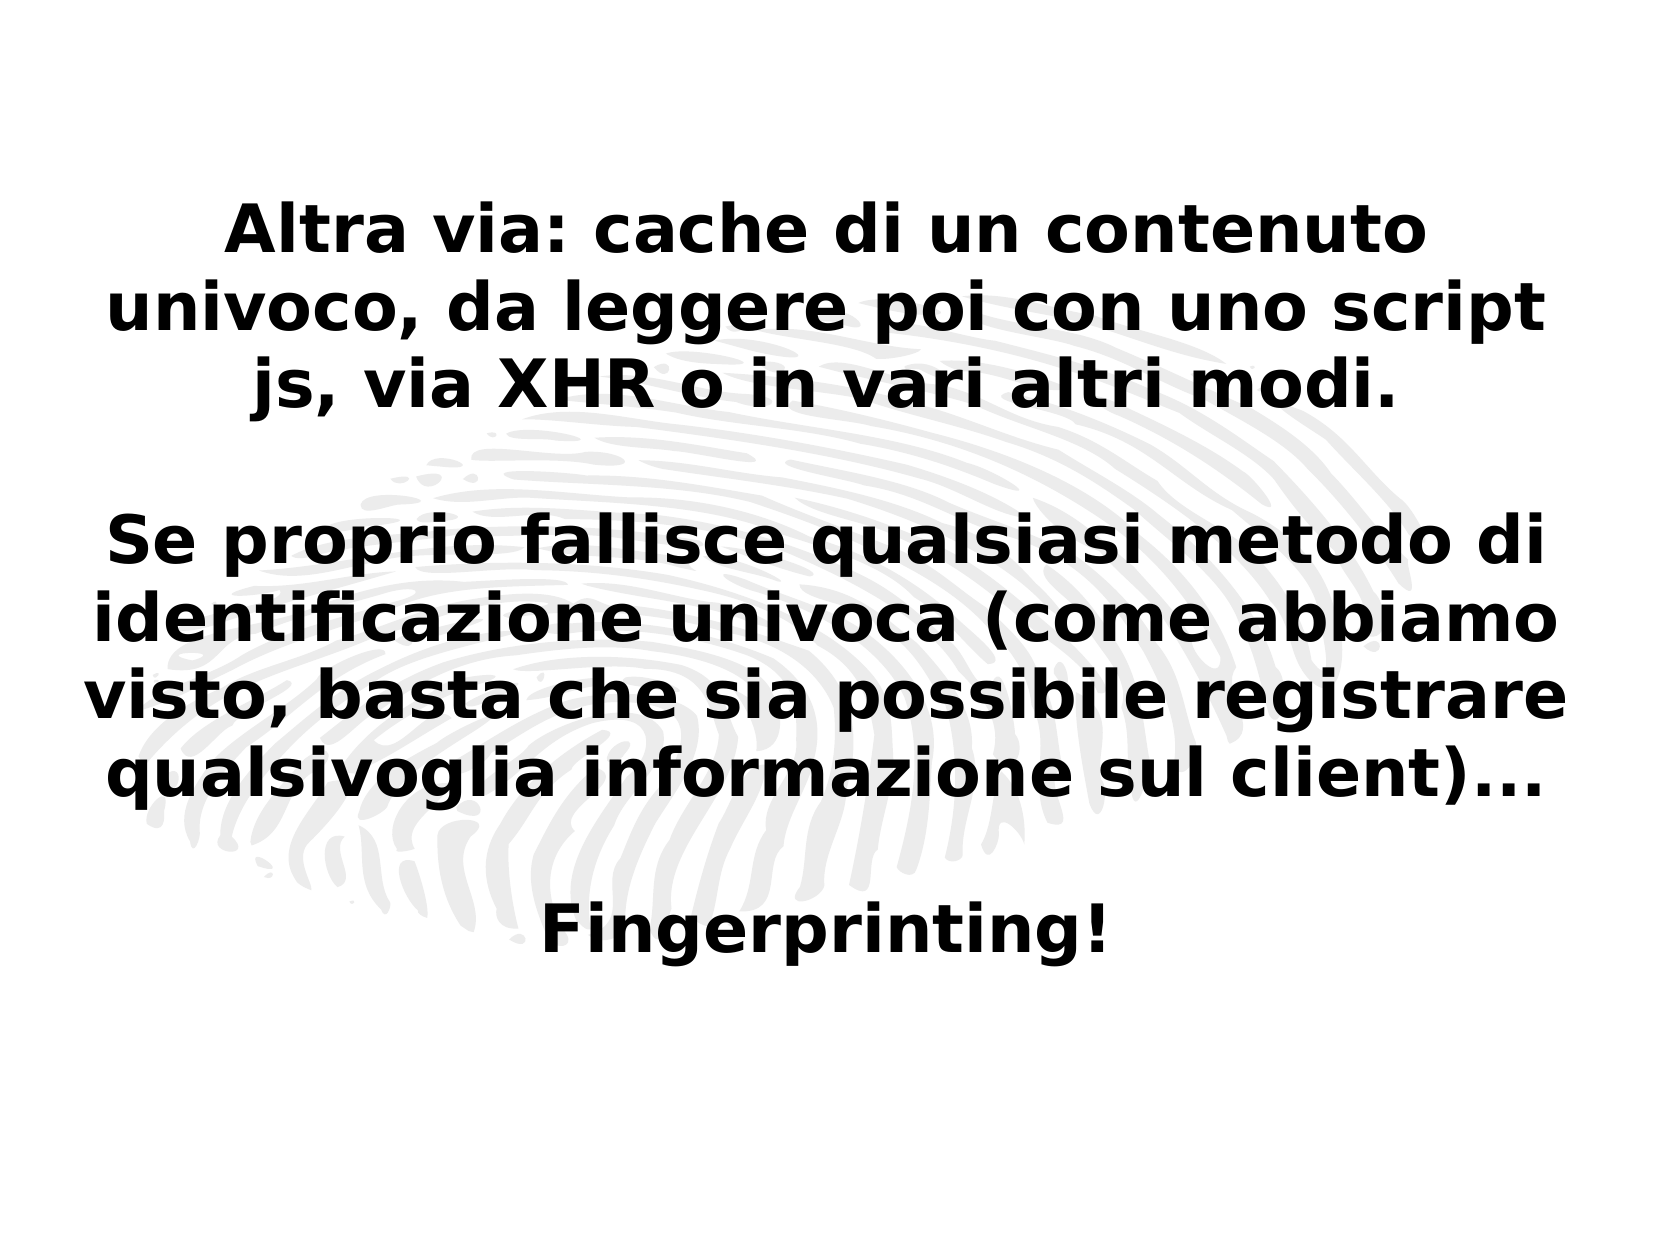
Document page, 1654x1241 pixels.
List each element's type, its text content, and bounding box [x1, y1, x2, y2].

subtitle Altra via: cache di un contenuto univoco, da leggere poi con uno script js, via XHR o in vari altri modi. Se proprio fallisce qualsiasi metodo di identificazione univoca (come abbiamo visto, basta che sia possibile registrare qualsivoglia informazione sul client)... Fingerprinting! [82, 56, 1571, 1102]
